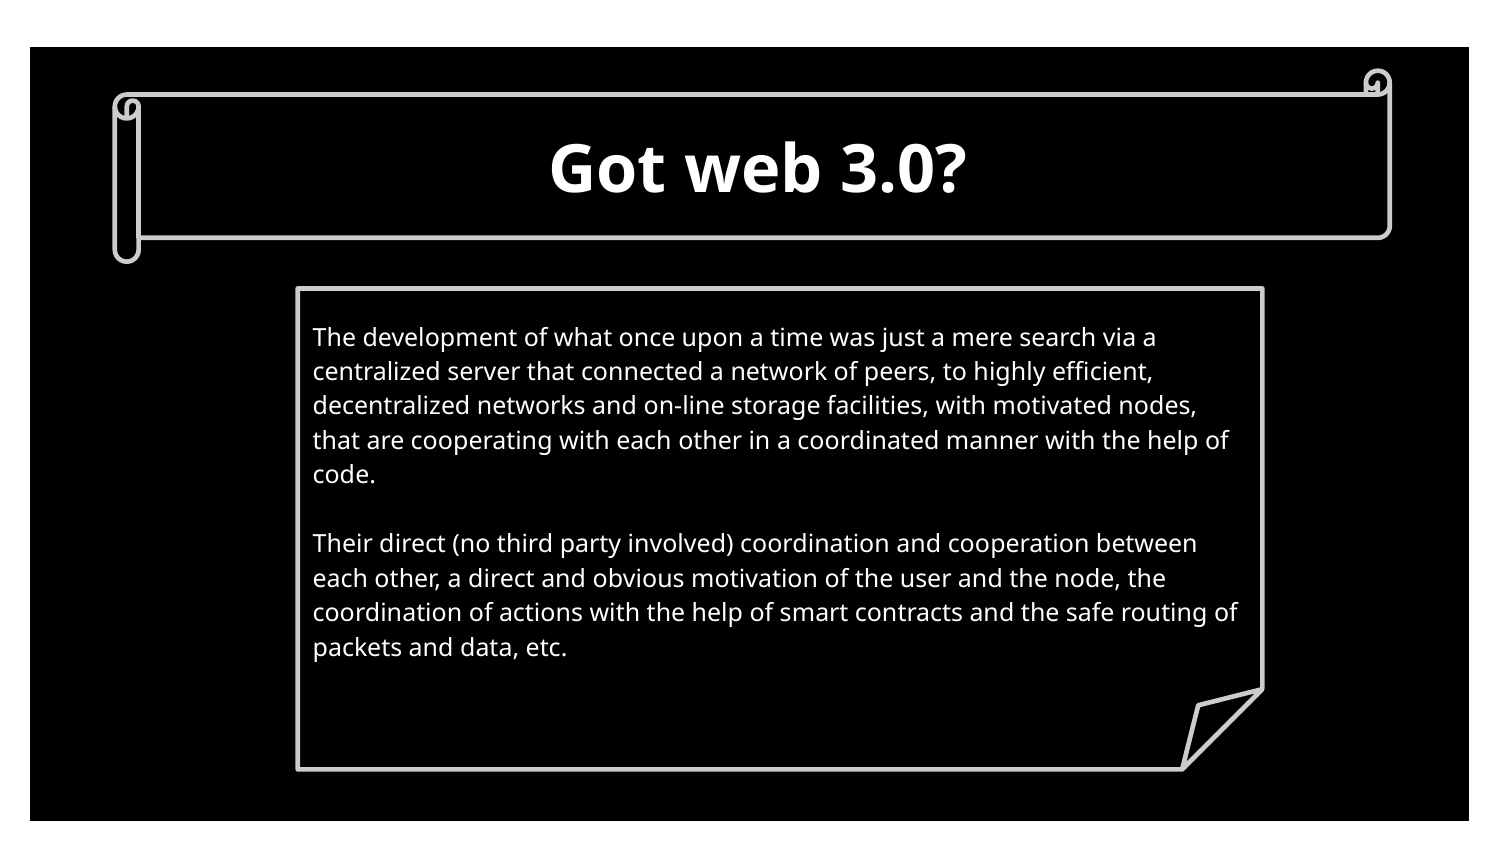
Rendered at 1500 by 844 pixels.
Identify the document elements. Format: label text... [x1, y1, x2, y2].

text_box Got web 3.0? [114, 84, 1390, 262]
text_box The development of what once upon a time was just a mere search via a centralized server that connected a network of peers, to highly efficient, decentralized networks and on-line storage facilities, with motivated nodes, that are cooperating with each other in a coordinated manner with the help of code. Their direct (no third party involved) coordination and cooperation between each other, a direct and obvious motivation of the user and the node, the coordination of actions with the help of smart contracts and the safe routing of packets and data, etc. [297, 288, 1263, 770]
text_box [29, 46, 1470, 822]
